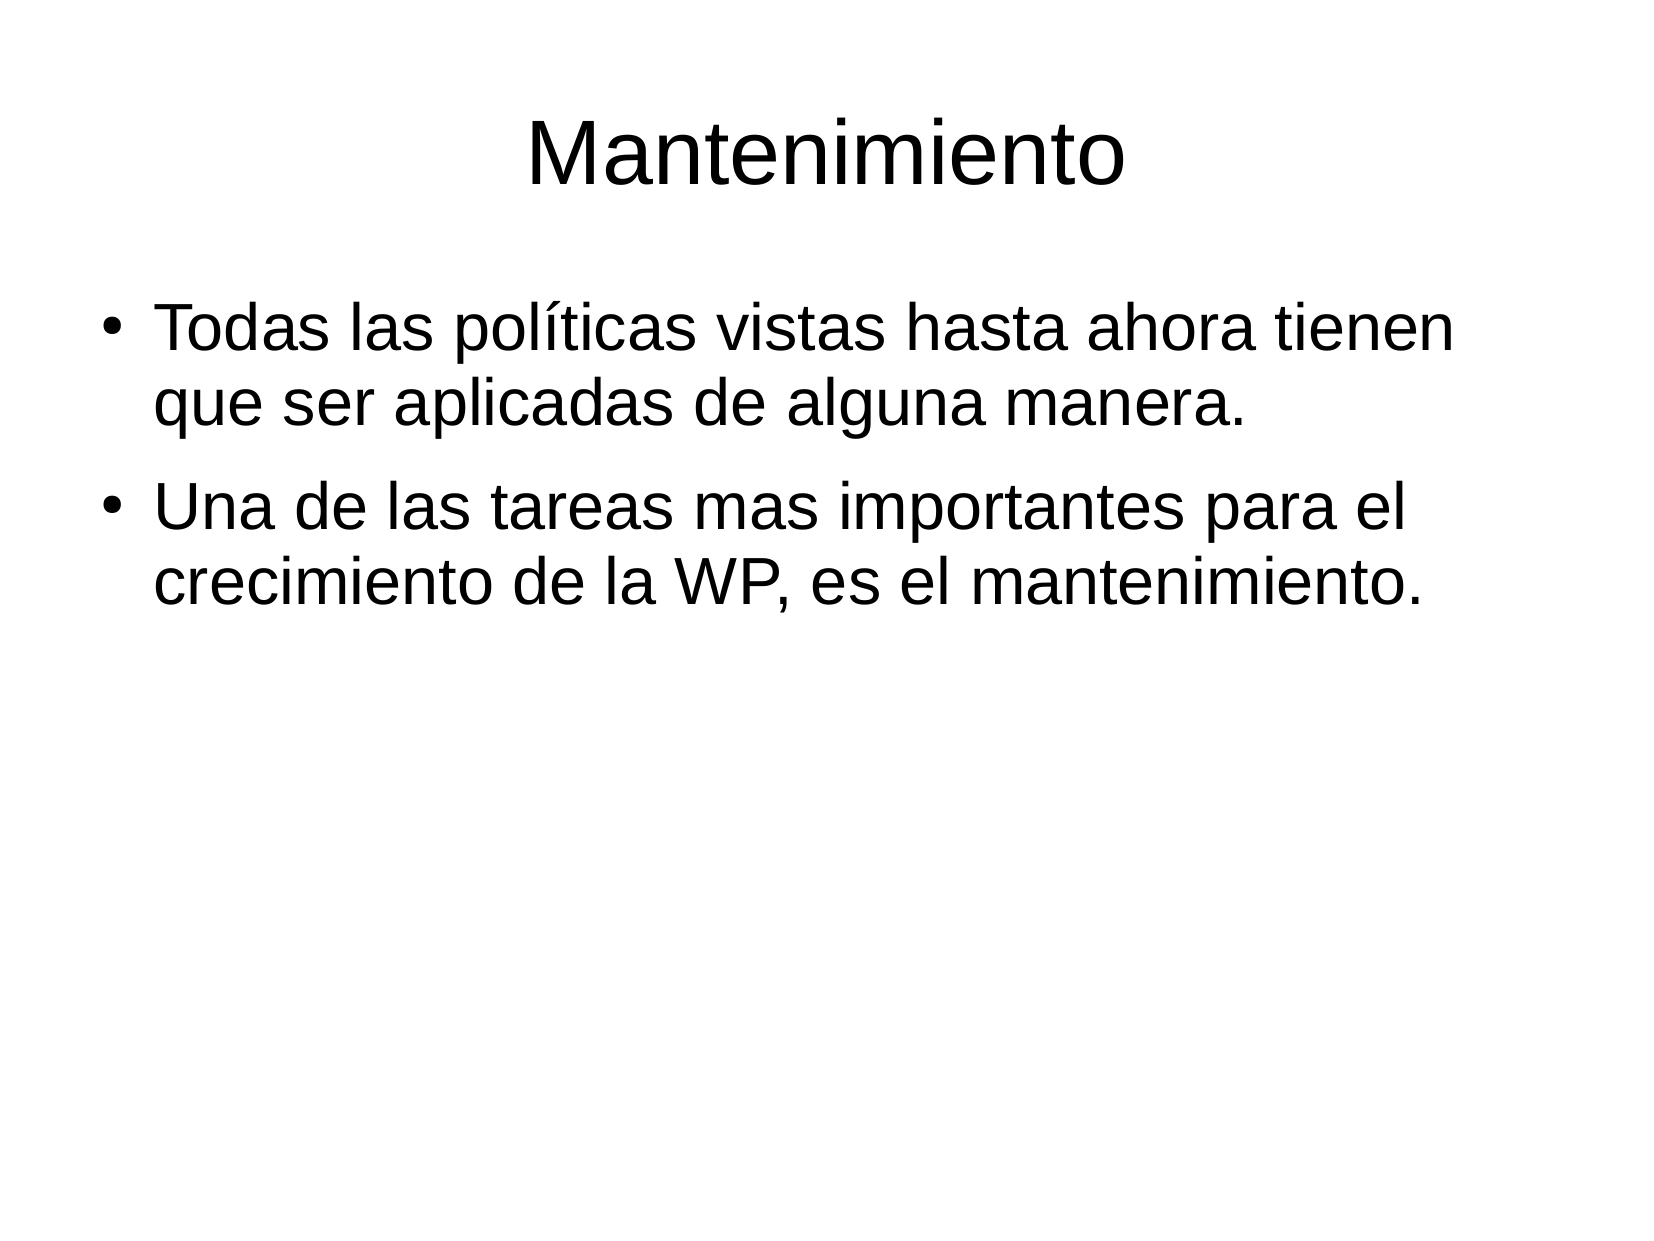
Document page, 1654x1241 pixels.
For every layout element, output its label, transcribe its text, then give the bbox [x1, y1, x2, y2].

title Mantenimiento [82, 56, 1571, 250]
list Todas las políticas vistas hasta ahora tienen que ser aplicadas de alguna manera. Una de las tareas mas importantes para el crecimiento de la WP, es el mantenimiento. [82, 290, 1571, 1109]
